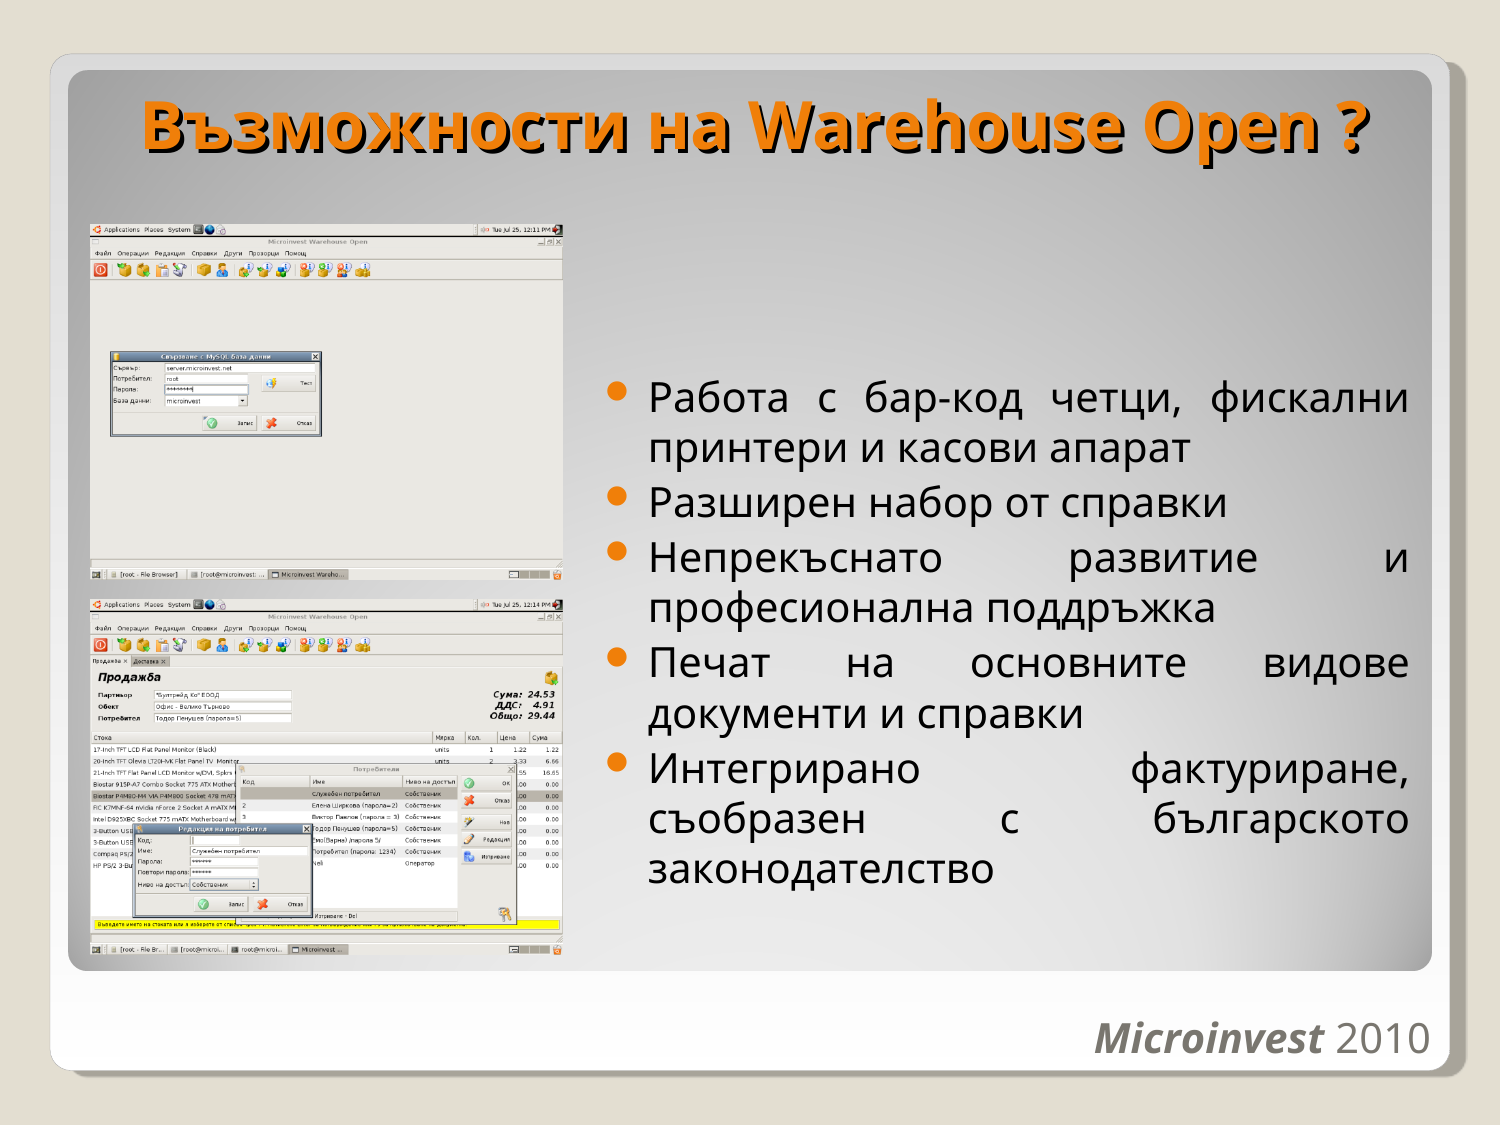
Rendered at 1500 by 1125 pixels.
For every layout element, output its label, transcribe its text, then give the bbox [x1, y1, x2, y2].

list Работа с бар-код четци, фискални принтери и касови апарат Разширен набор от справки Непрекъснато развитие и професионална поддръжка Печат на основните видове документи и справки Интегрирано фактуриране, съобразен с българското законодателство [574, 299, 1426, 1011]
picture [67, 69, 1433, 972]
title Възможности на Warehouse Open ? [103, 75, 1388, 251]
text_box Microinvest 2010 [171, 1011, 1447, 1125]
